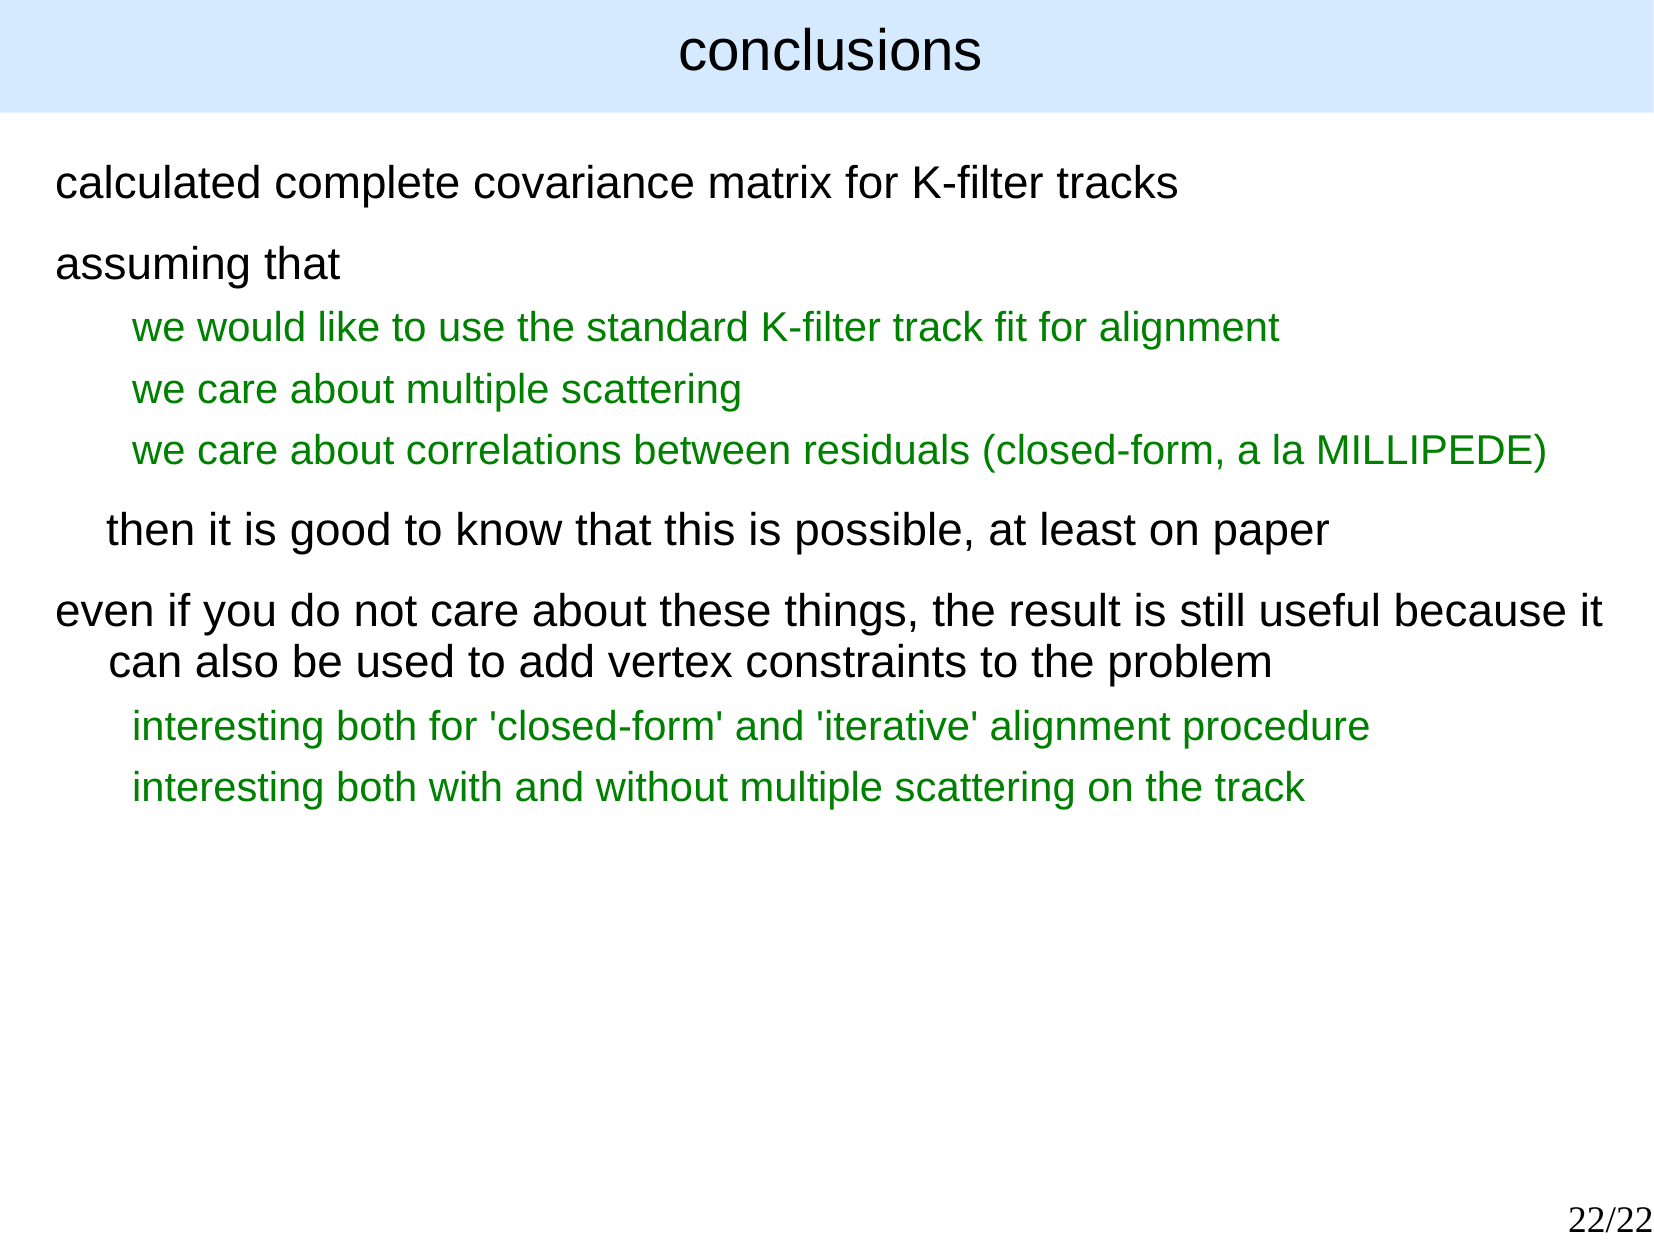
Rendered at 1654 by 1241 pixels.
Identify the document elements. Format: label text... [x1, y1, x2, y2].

title conclusions [86, 0, 1576, 101]
list calculated complete covariance matrix for K-filter tracks assuming that we would like to use the standard K-filter track fit for alignment we care about multiple scattering we care about correlations between residuals (closed-form, a la MILLIPEDE) then it is good to know that this is possible, at least on paper even if you do not care about these things, the result is still useful because it can also be used to add vertex constraints to the problem interesting both for 'closed-form' and 'iterative' alignment procedure interesting both with and without multiple scattering on the track [37, 156, 1613, 972]
